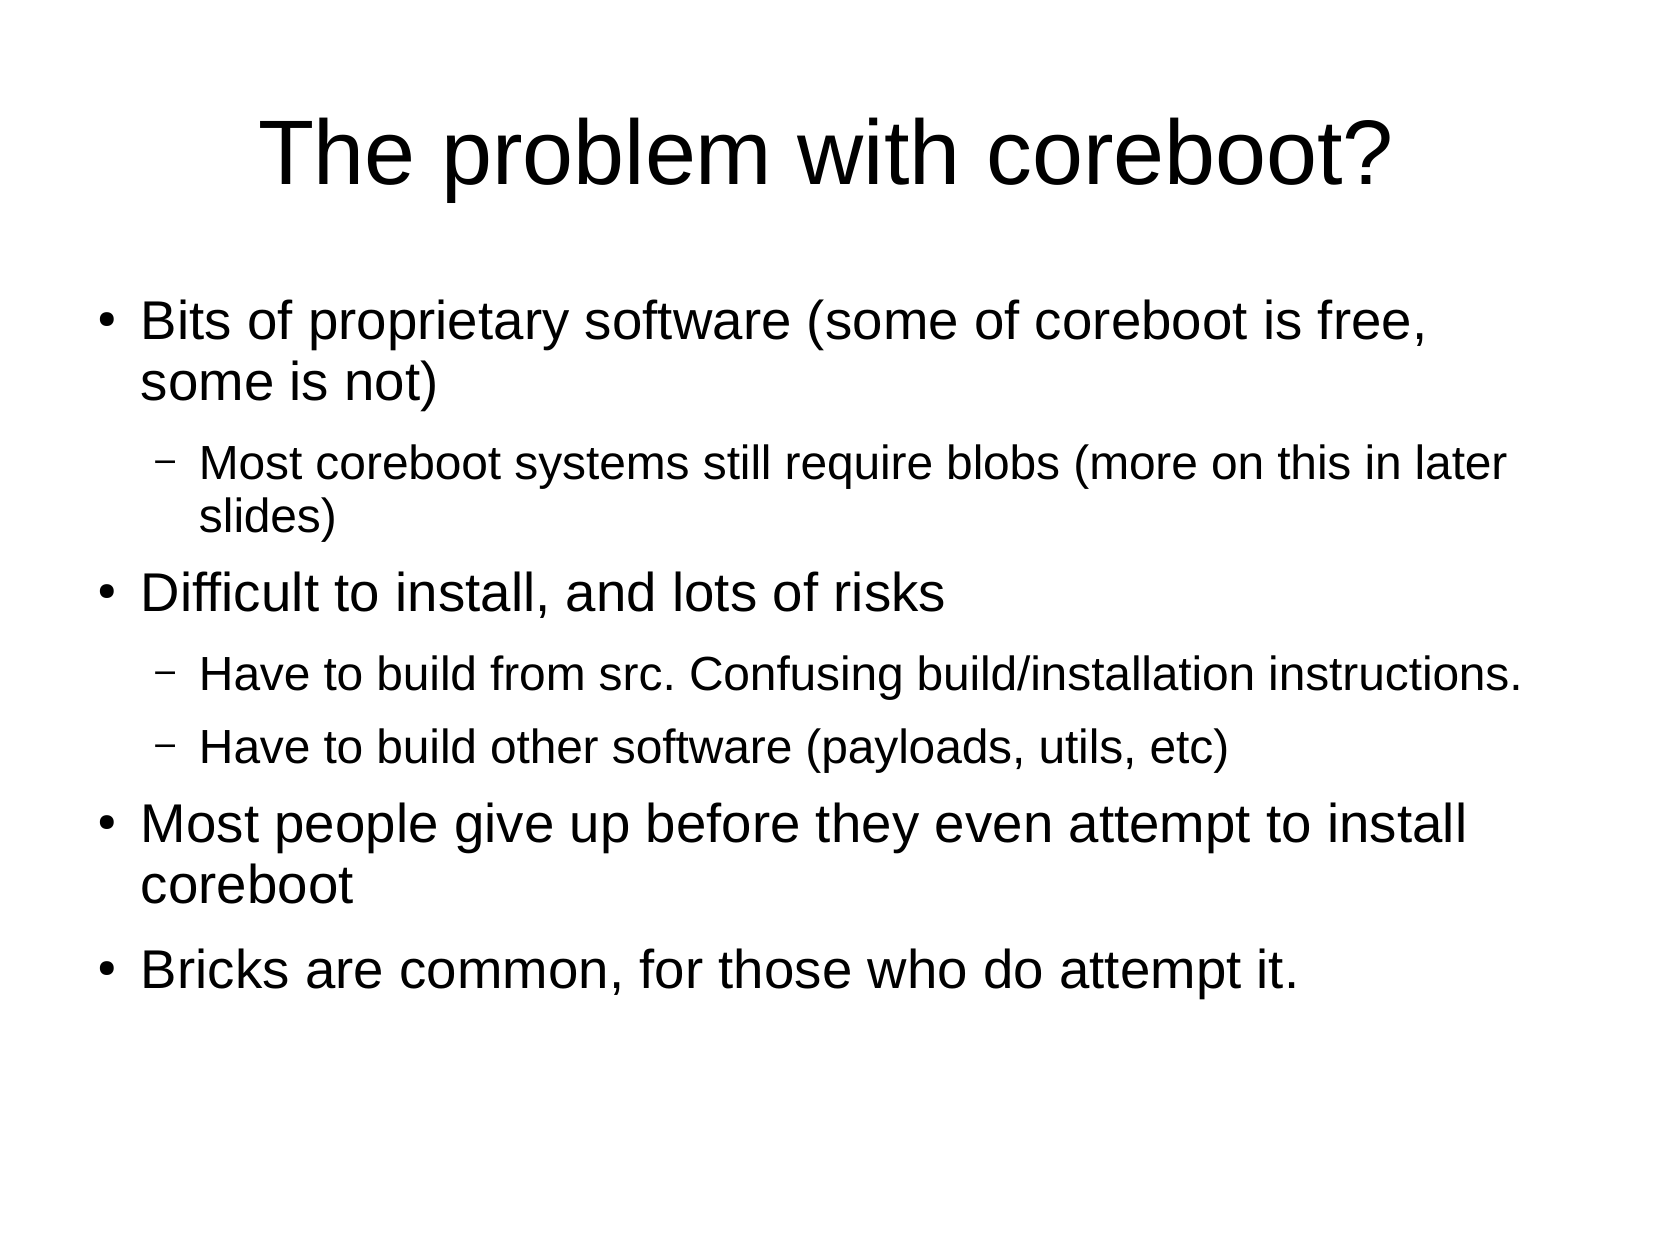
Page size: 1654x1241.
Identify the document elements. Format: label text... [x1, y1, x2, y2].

title The problem with coreboot? [82, 49, 1571, 257]
list Bits of proprietary software (some of coreboot is free, some is not) Most coreboot systems still require blobs (more on this in later slides) Difficult to install, and lots of risks Have to build from src. Confusing build/installation instructions. Have to build other software (payloads, utils, etc) Most people give up before they even attempt to install coreboot Bricks are common, for those who do attempt it. [82, 290, 1571, 1010]
